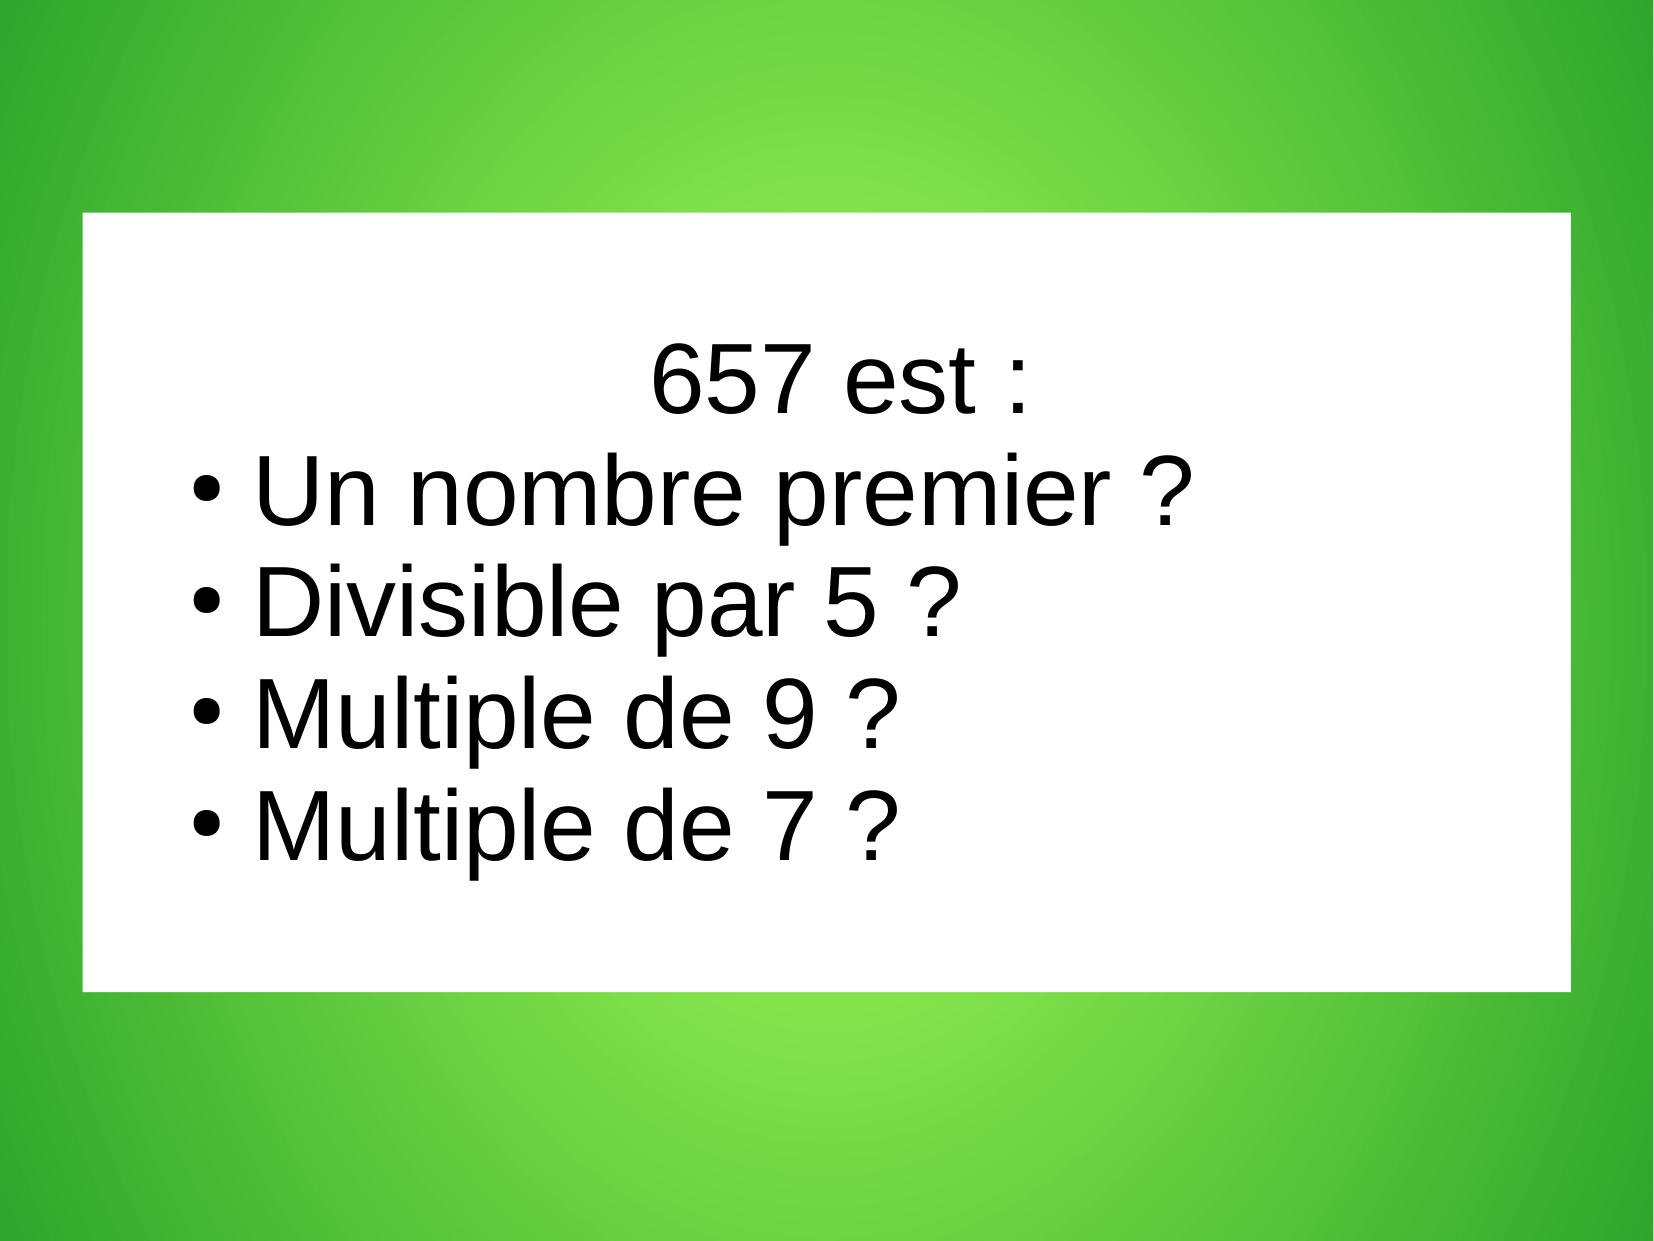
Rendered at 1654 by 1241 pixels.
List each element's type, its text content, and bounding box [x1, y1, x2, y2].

subtitle 657 est : Un nombre premier ? Divisible par 5 ? Multiple de 9 ? Multiple de 7 ? [82, 212, 1571, 993]
picture [0, 0, 1654, 1241]
